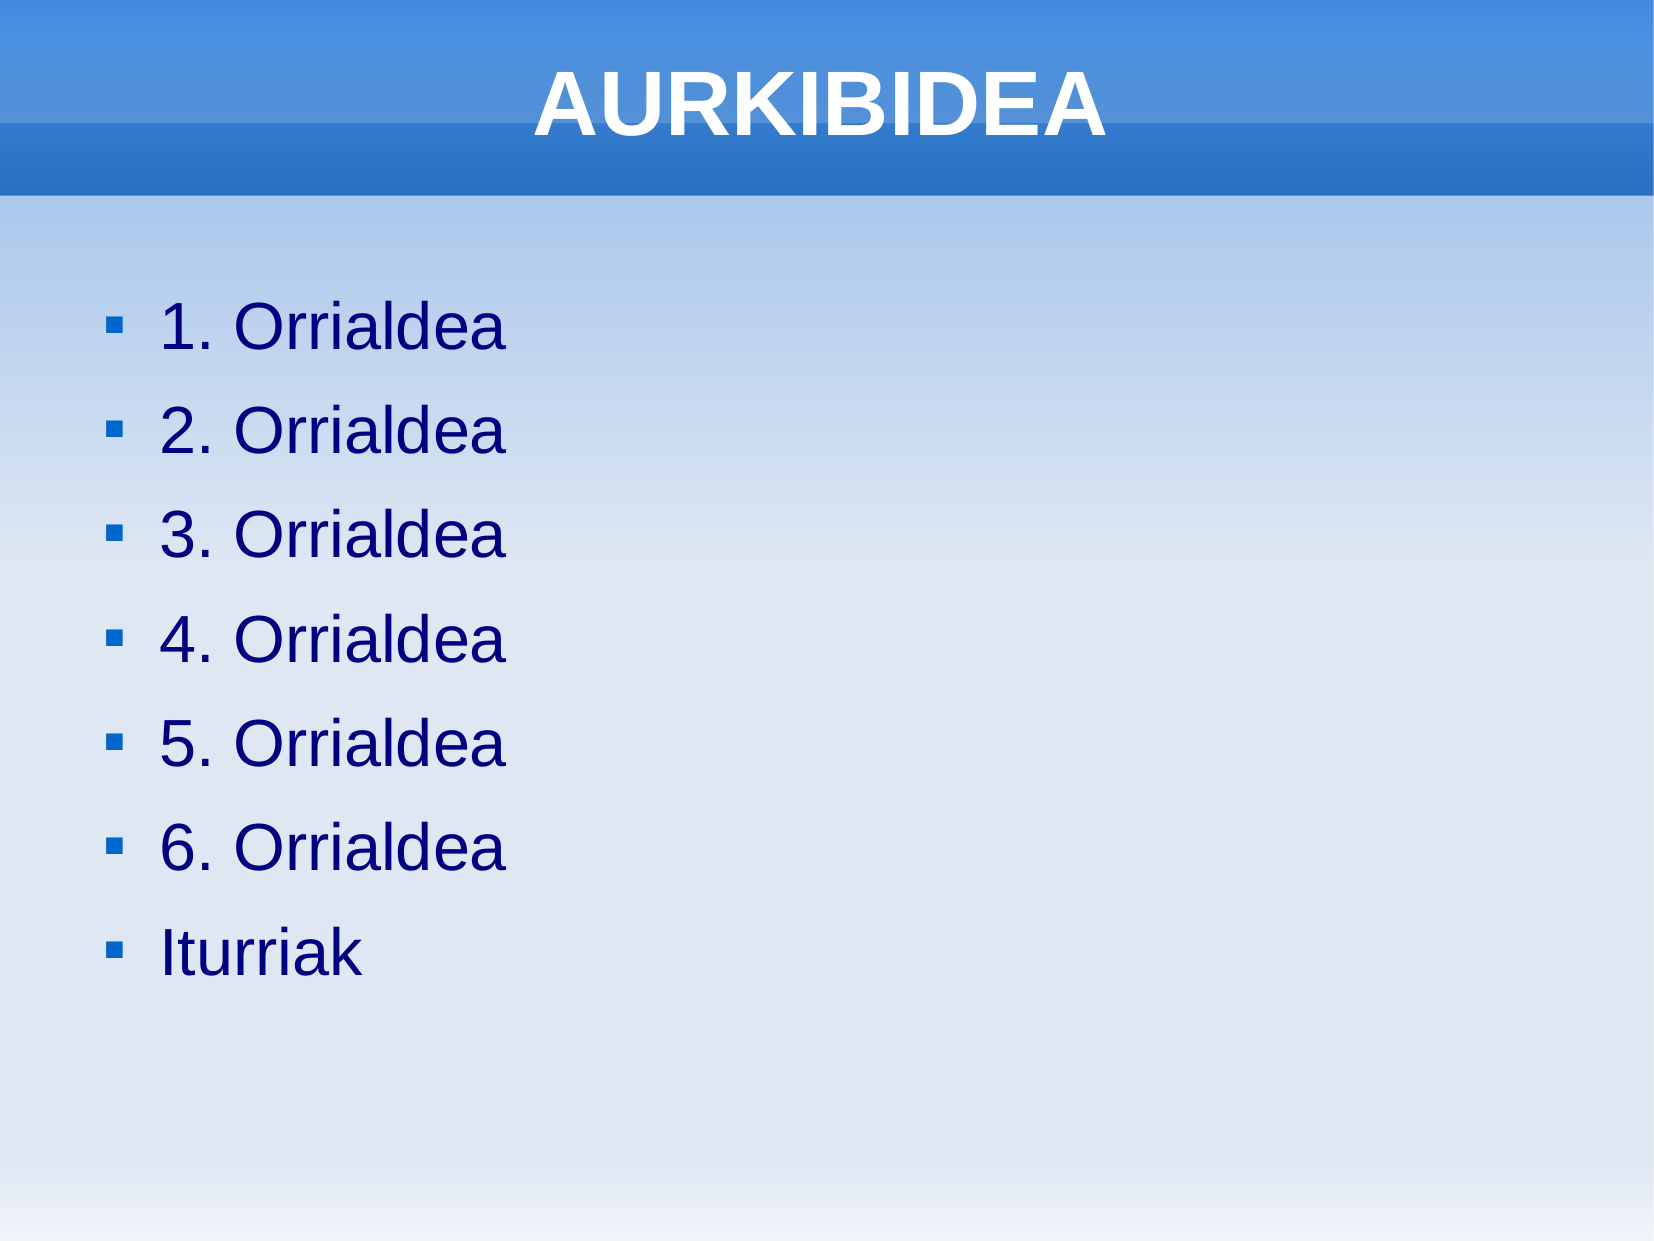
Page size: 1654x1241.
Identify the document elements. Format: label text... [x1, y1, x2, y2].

picture [0, 0, 1654, 1241]
title AURKIBIDEA [76, 0, 1565, 208]
list 1. Orrialdea 2. Orrialdea 3. Orrialdea 4. Orrialdea 5. Orrialdea 6. Orrialdea Iturriak [88, 288, 1577, 1093]
